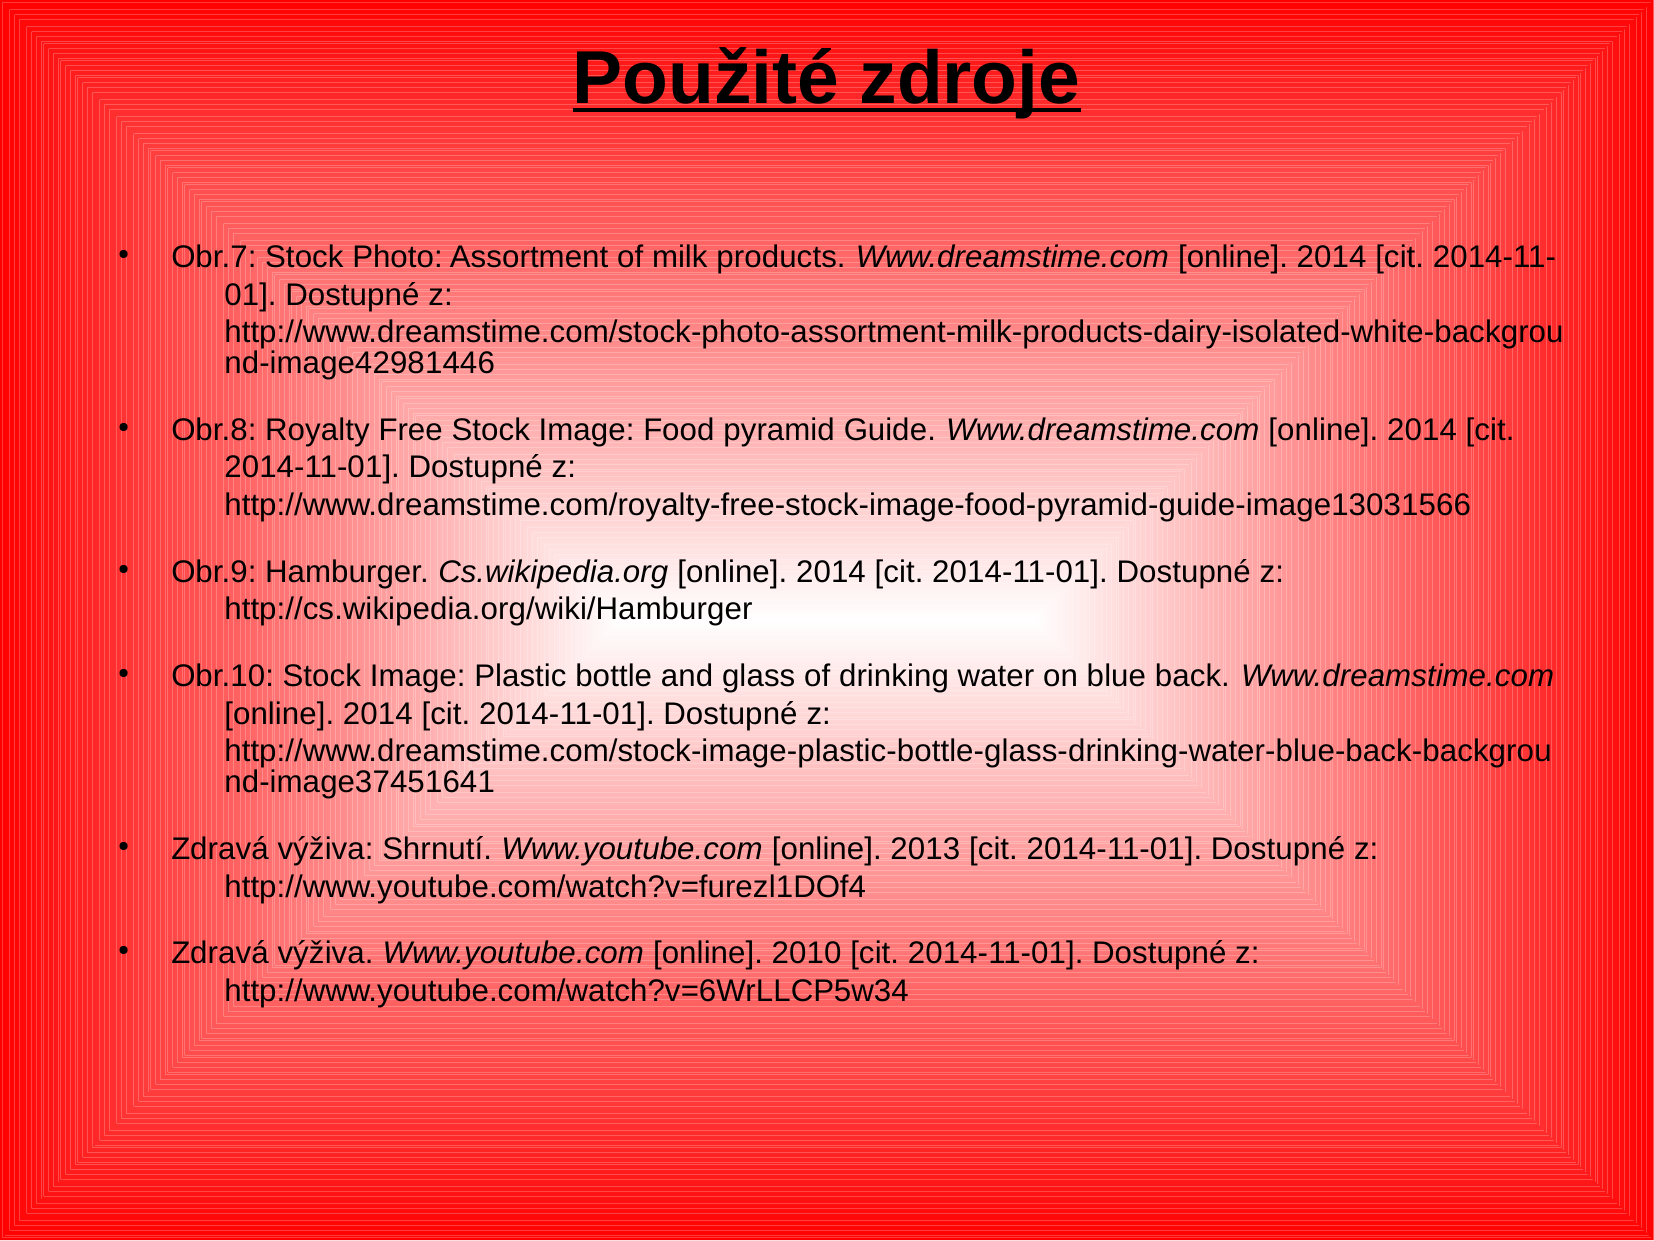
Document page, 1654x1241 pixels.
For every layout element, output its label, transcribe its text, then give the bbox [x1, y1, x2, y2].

list Obr.7: Stock Photo: Assortment of milk products. Www.dreamstime.com [online]. 2014 [cit. 2014-11-01]. Dostupné z: http://www.dreamstime.com/stock-photo-assortment-milk-products-dairy-isolated-white-background-image42981446 Obr.8: Royalty Free Stock Image: Food pyramid Guide. Www.dreamstime.com [online]. 2014 [cit. 2014-11-01]. Dostupné z: http://www.dreamstime.com/royalty-free-stock-image-food-pyramid-guide-image13031566 Obr.9: Hamburger. Cs.wikipedia.org [online]. 2014 [cit. 2014-11-01]. Dostupné z: http://cs.wikipedia.org/wiki/Hamburger Obr.10: Stock Image: Plastic bottle and glass of drinking water on blue back. Www.dreamstime.com [online]. 2014 [cit. 2014-11-01]. Dostupné z: http://www.dreamstime.com/stock-image-plastic-bottle-glass-drinking-water-blue-back-background-image37451641 Zdravá výživa: Shrnutí. Www.youtube.com [online]. 2013 [cit. 2014-11-01]. Dostupné z: http://www.youtube.com/watch?v=furezl1DOf4 Zdravá výživa. Www.youtube.com [online]. 2010 [cit. 2014-11-01]. Dostupné z: http://www.youtube.com/watch?v=6WrLLCP5w34 [82, 236, 1571, 1055]
title Použité zdroje [82, 0, 1571, 178]
